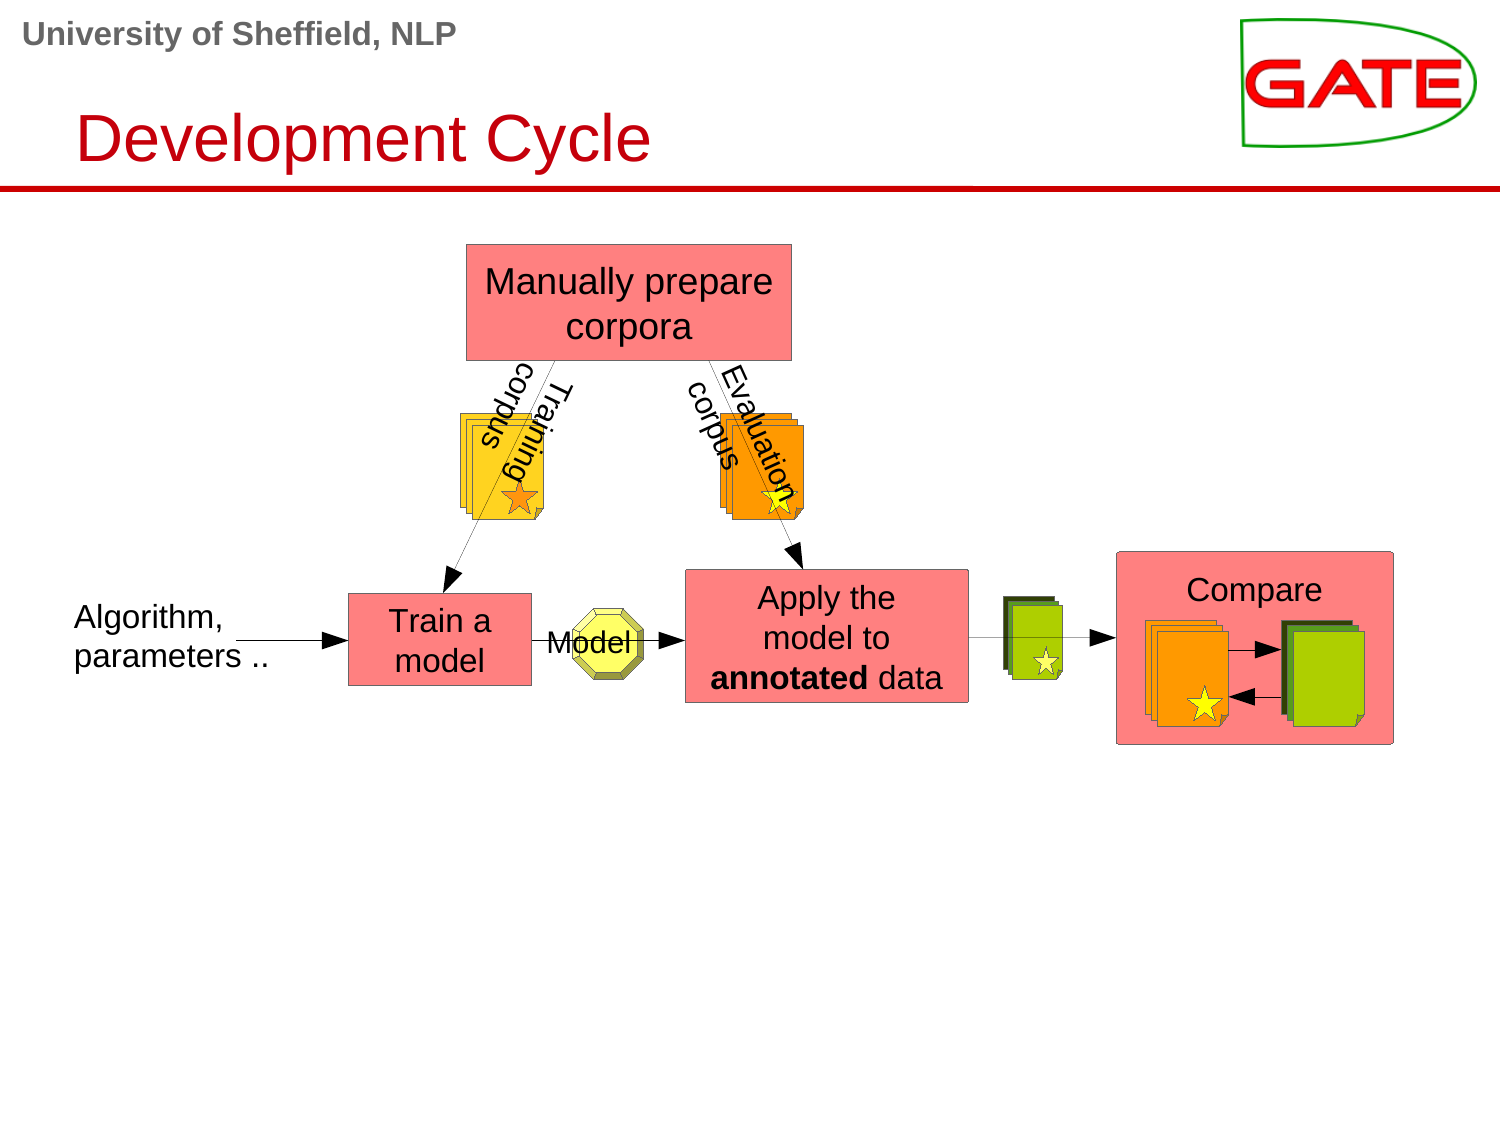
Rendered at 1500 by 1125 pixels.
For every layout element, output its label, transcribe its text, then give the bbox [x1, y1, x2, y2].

text_box Train a model [348, 593, 532, 686]
text_box [1003, 596, 1063, 637]
title Development Cycle [75, 44, 1425, 233]
text_box [580, 609, 644, 640]
text_box [1281, 620, 1365, 727]
text_box Algorithm, parameters .. [59, 587, 296, 762]
text_box [593, 641, 602, 651]
text_box [720, 413, 780, 520]
text_box Manually prepare corpora [466, 244, 792, 361]
text_box [573, 641, 644, 680]
text_box [1003, 638, 1063, 680]
text_box [734, 413, 804, 520]
text_box [510, 468, 522, 478]
text_box [460, 413, 529, 520]
text_box [580, 641, 585, 651]
text_box [1145, 620, 1229, 727]
text_box Compare [1116, 551, 1394, 745]
text_box [479, 413, 544, 520]
text_box Apply the model to annotated data [685, 569, 969, 703]
picture [1240, 18, 1477, 148]
